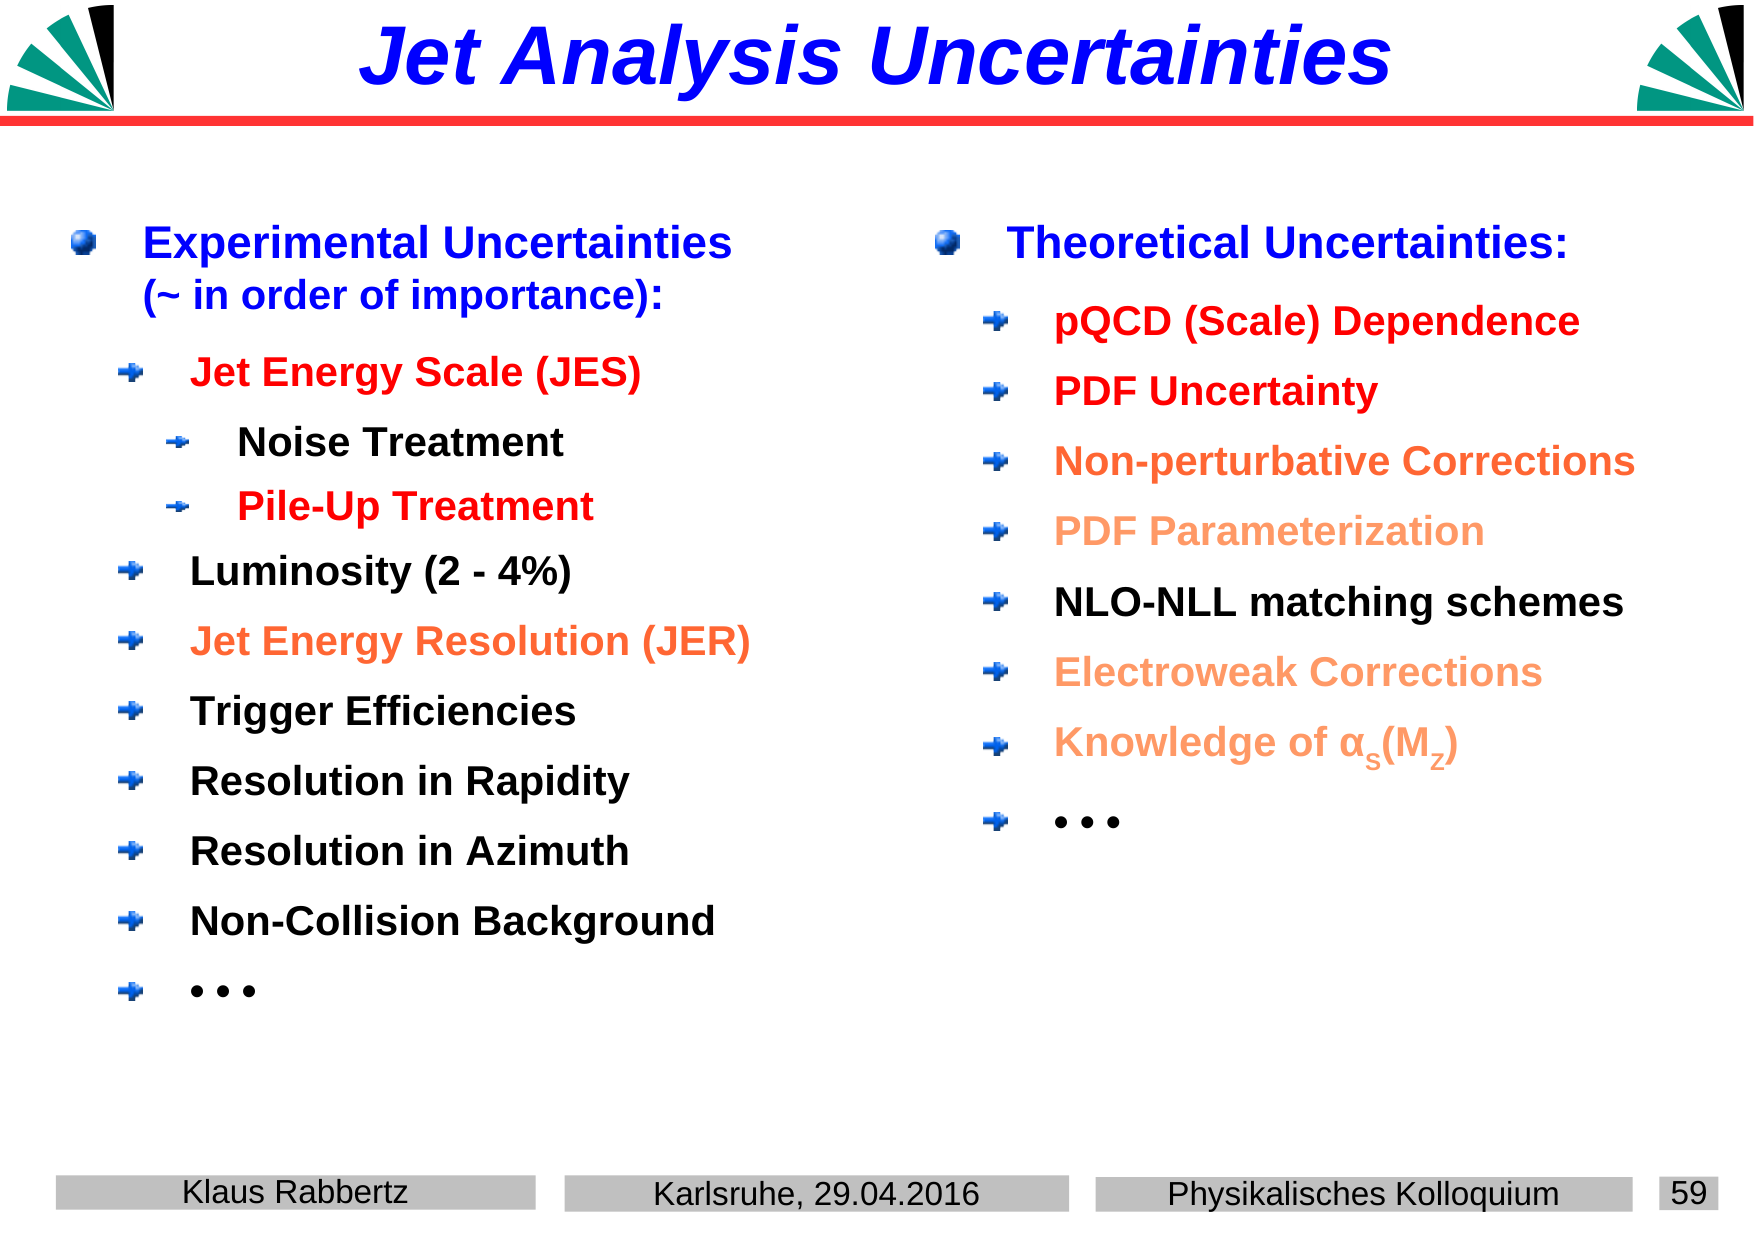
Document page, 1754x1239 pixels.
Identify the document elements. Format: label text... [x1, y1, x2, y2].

picture [1637, 5, 1744, 112]
picture [7, 5, 114, 112]
title Jet Analysis Uncertainties [153, 0, 1600, 113]
list Experimental Uncertainties (~ in order of importance): Jet Energy Scale (JES) Noise Treatment Pile-Up Treatment Luminosity (2 - 4%) Jet Energy Resolution (JER) Trigger Efficiencies Resolution in Rapidity Resolution in Azimuth Non-Collision Background • • • [59, 216, 781, 1020]
list Theoretical Uncertainties: pQCD (Scale) Dependence PDF Uncertainty Non-perturbative Corrections PDF Parameterization NLO-NLL matching schemes Electroweak Corrections Knowledge of αS(MZ) • • • [924, 217, 1645, 850]
